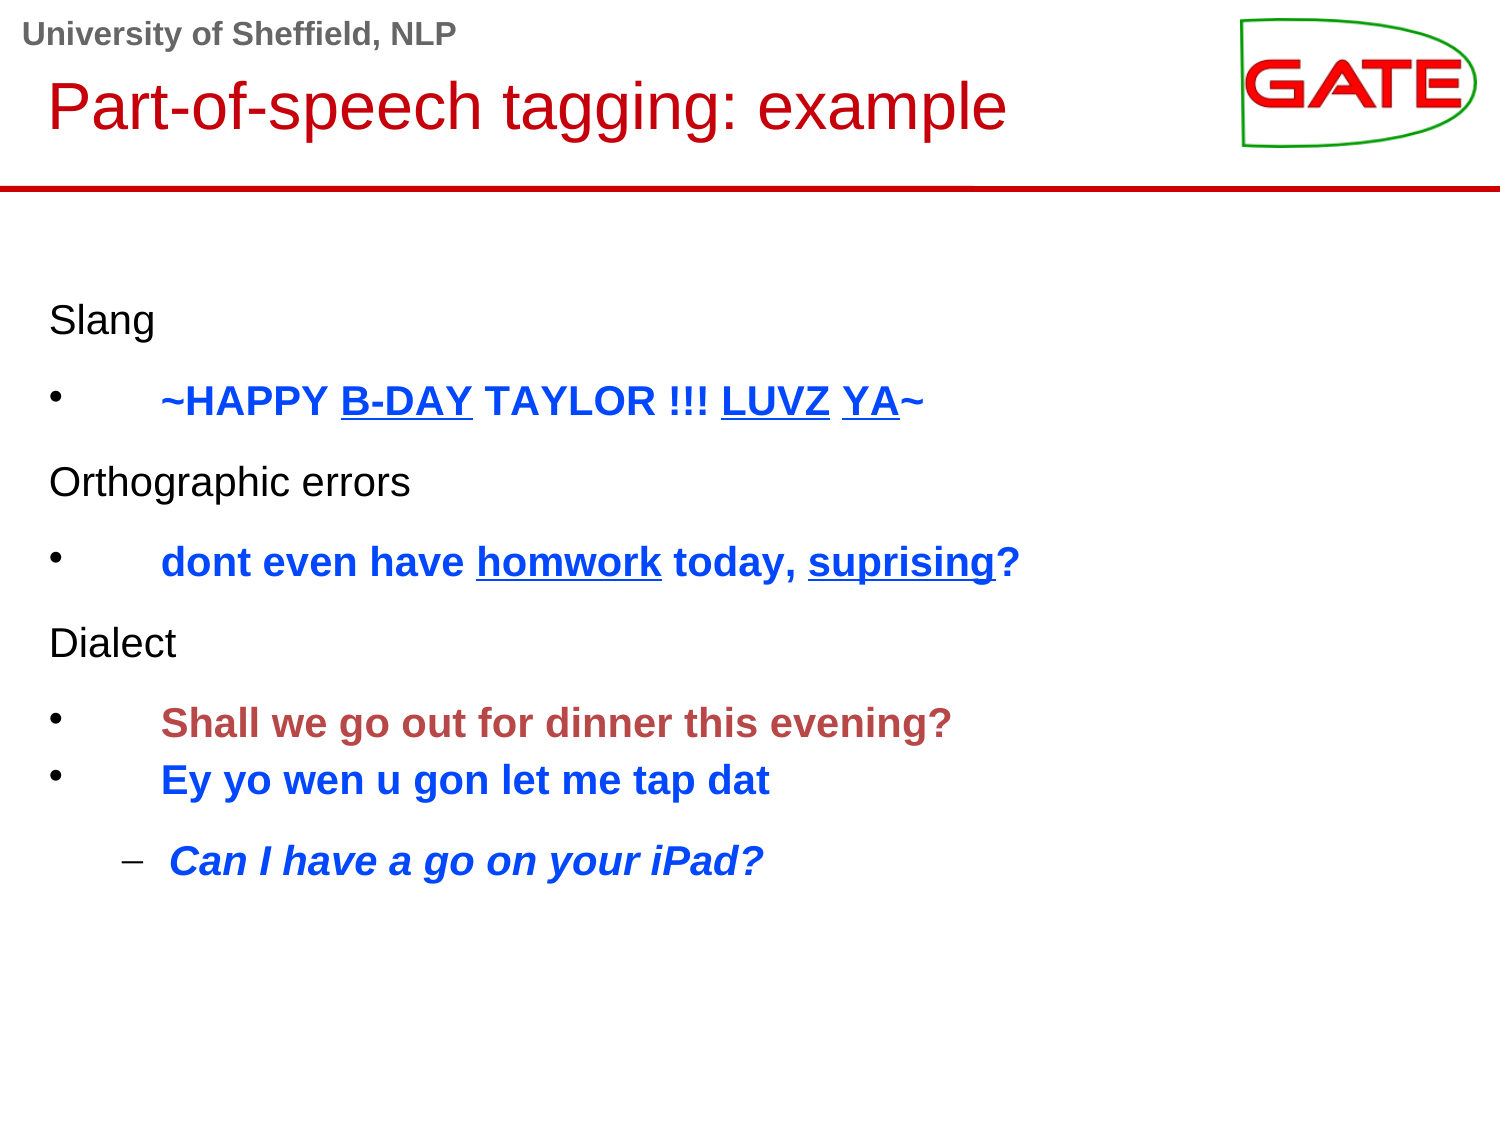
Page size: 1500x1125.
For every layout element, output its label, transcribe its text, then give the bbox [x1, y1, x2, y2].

text_box Slang ~HAPPY B-DAY TAYLOR !!! LUVZ YA~ Orthographic errors dont even have homwork today, suprising? Dialect Shall we go out for dinner this evening? Ey yo wen u gon let me tap dat Can I have a go on your iPad? [47, 212, 1500, 1064]
text_box Part-of-speech tagging: example [47, 47, 1267, 168]
picture [1240, 18, 1477, 148]
